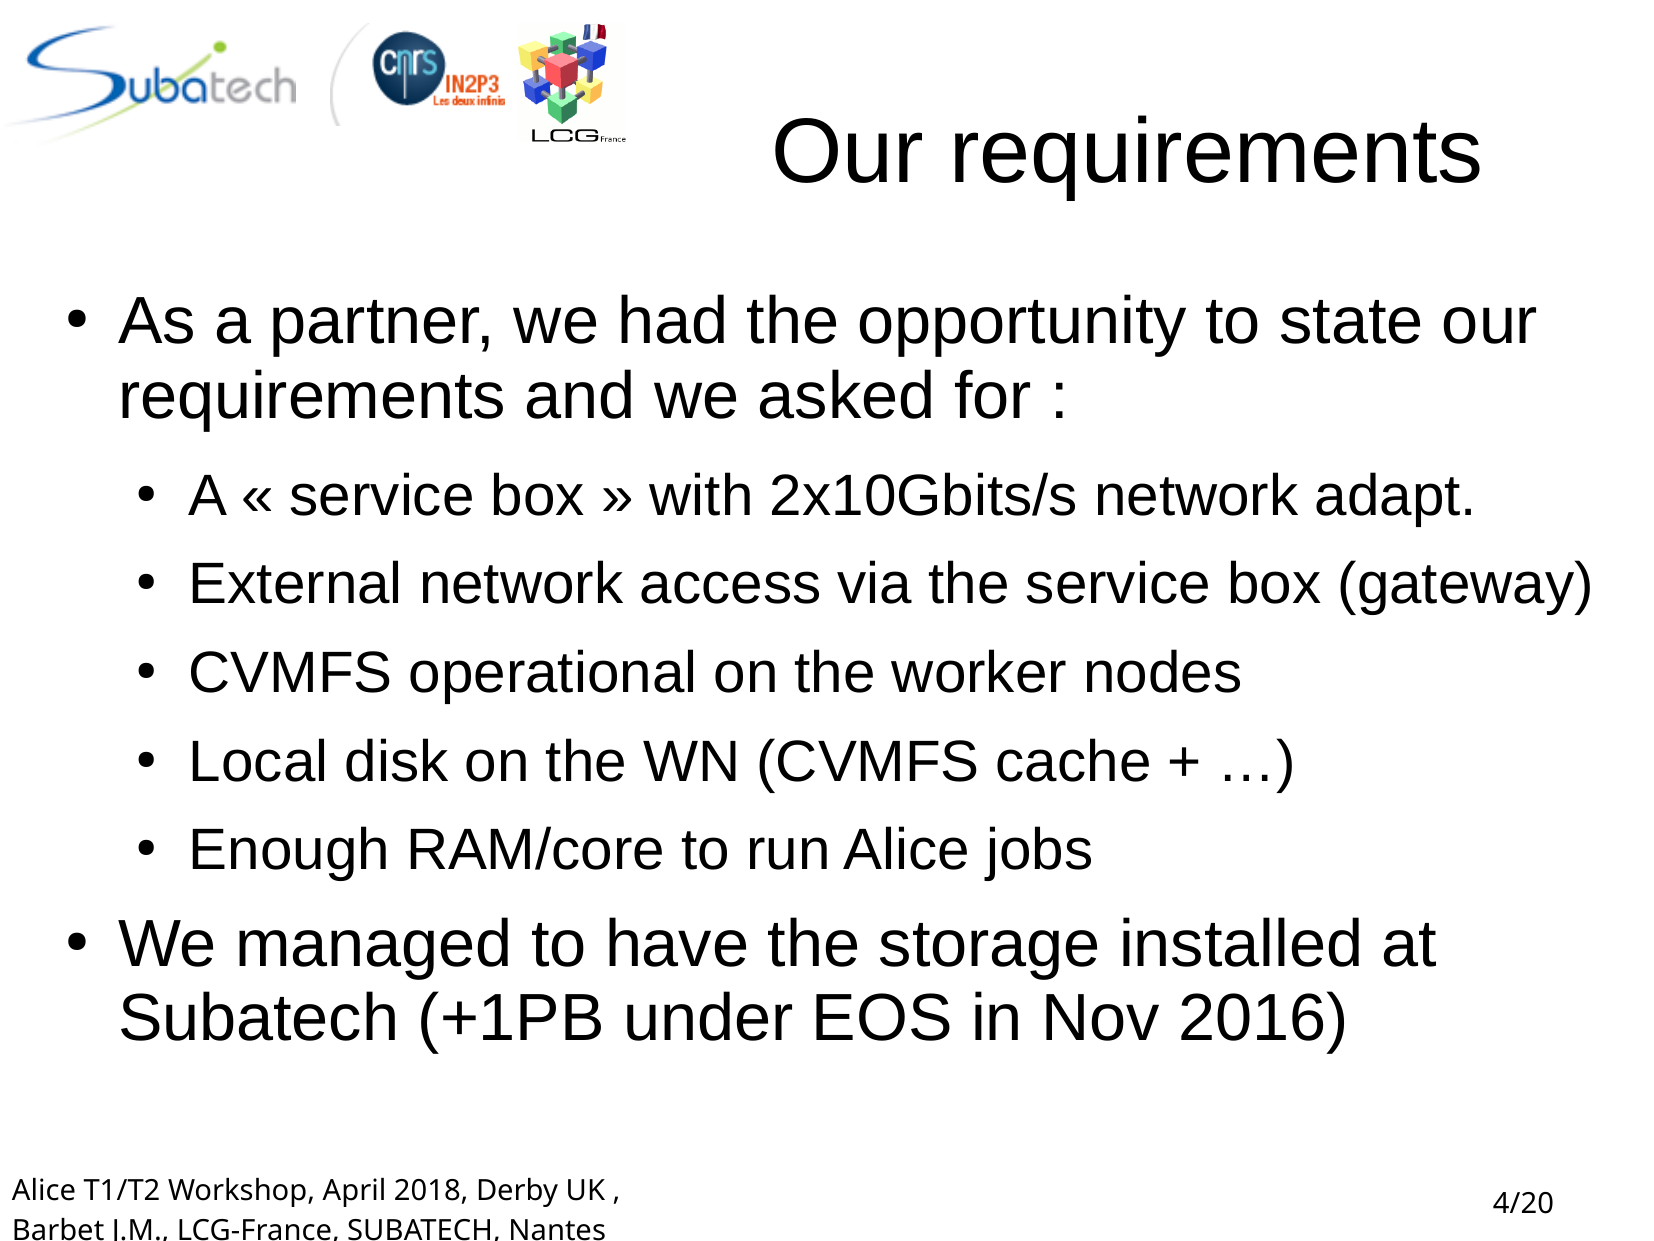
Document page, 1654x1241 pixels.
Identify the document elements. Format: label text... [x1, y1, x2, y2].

picture [330, 23, 505, 126]
picture [3, 10, 296, 150]
list As a partner, we had the opportunity to state our requirements and we asked for : A « service box » with 2x10Gbits/s network adapt. External network access via the service box (gateway) CVMFS operational on the worker nodes Local disk on the WN (CVMFS cache + …) Enough RAM/core to run Alice jobs We managed to have the storage installed at Subatech (+1PB under EOS in Nov 2016) [47, 283, 1607, 1056]
picture [517, 23, 626, 142]
title Our requirements [614, 47, 1642, 255]
